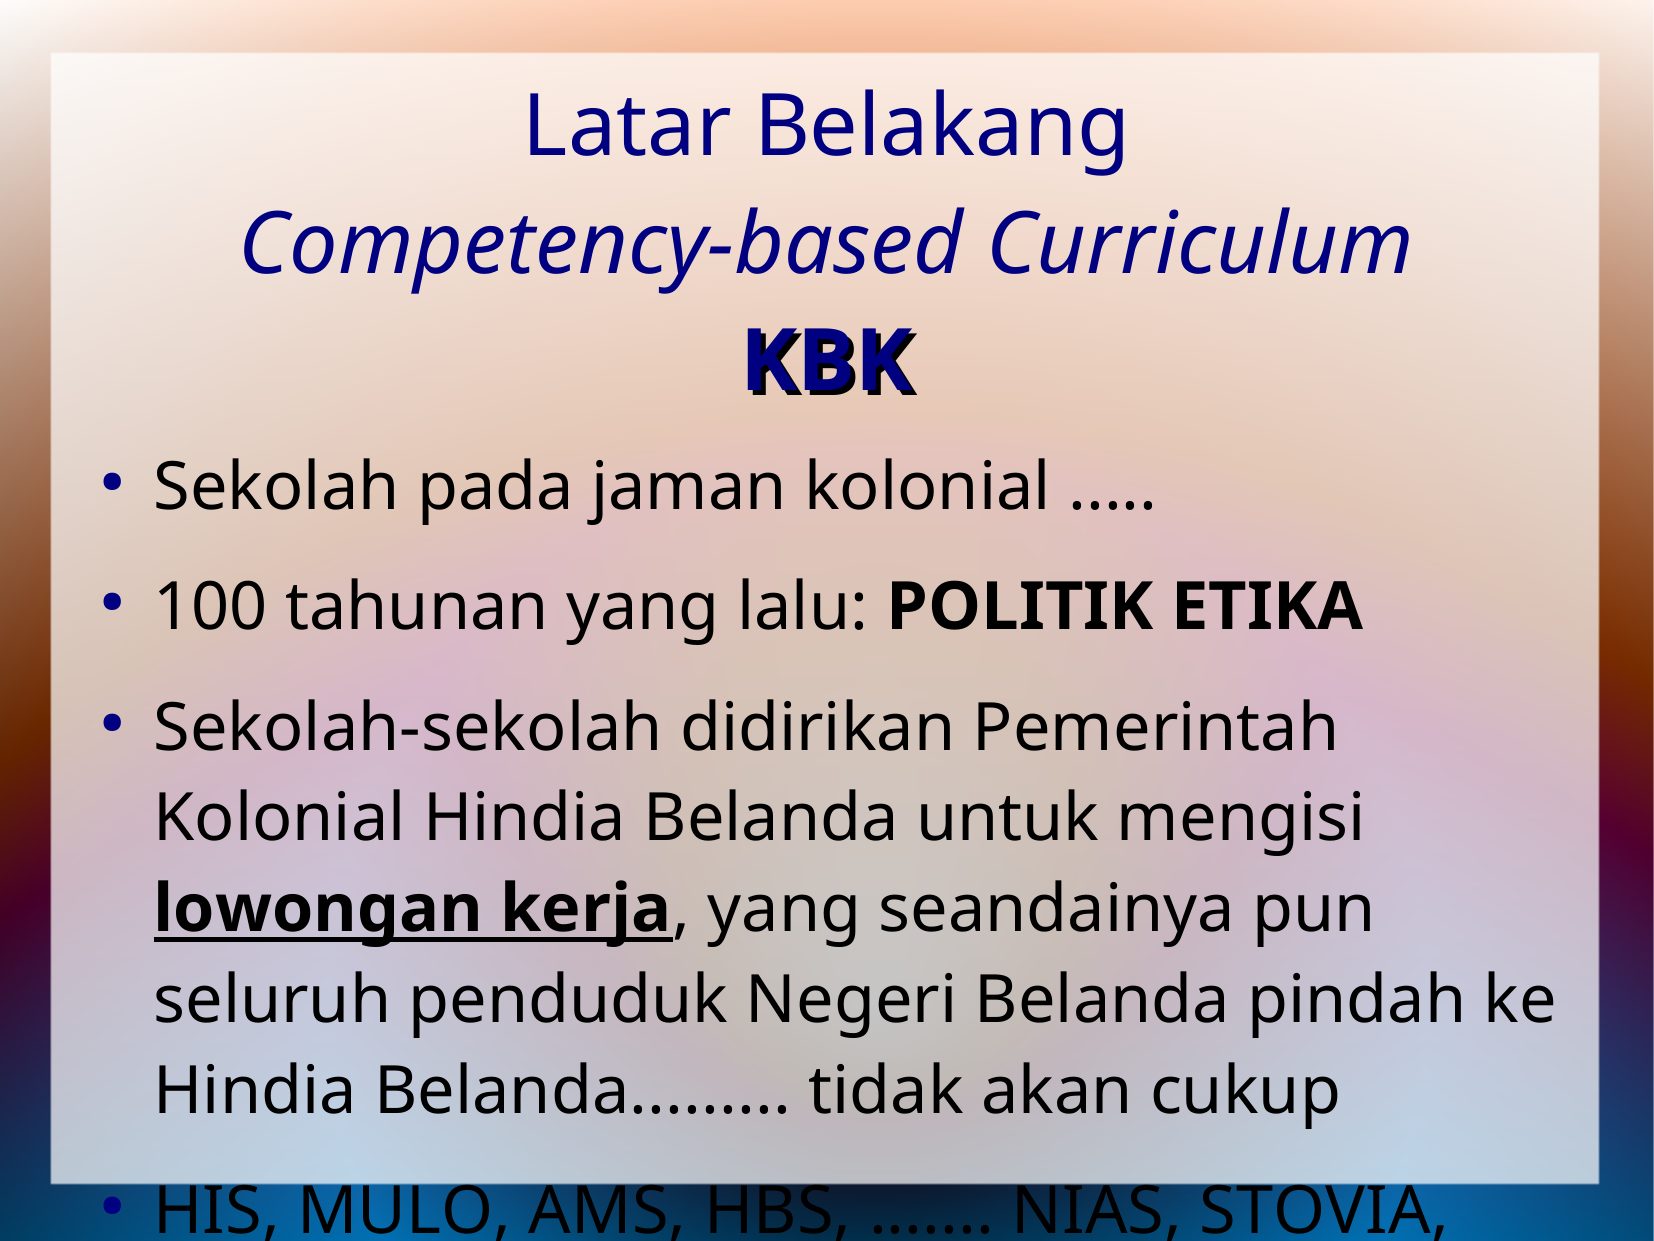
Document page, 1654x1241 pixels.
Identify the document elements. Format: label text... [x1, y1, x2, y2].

list Sekolah pada jaman kolonial ..... 100 tahunan yang lalu: POLITIK ETIKA Sekolah-sekolah didirikan Pemerintah Kolonial Hindia Belanda untuk mengisi lowongan kerja, yang seandainya pun seluruh penduduk Negeri Belanda pindah ke Hindia Belanda......... tidak akan cukup HIS, MULO, AMS, HBS, ....... NIAS, STOVIA, THS [82, 438, 1571, 1158]
picture [0, 0, 1654, 1241]
title Latar Belakang Competency-based Curriculum KBK [82, 94, 1571, 386]
